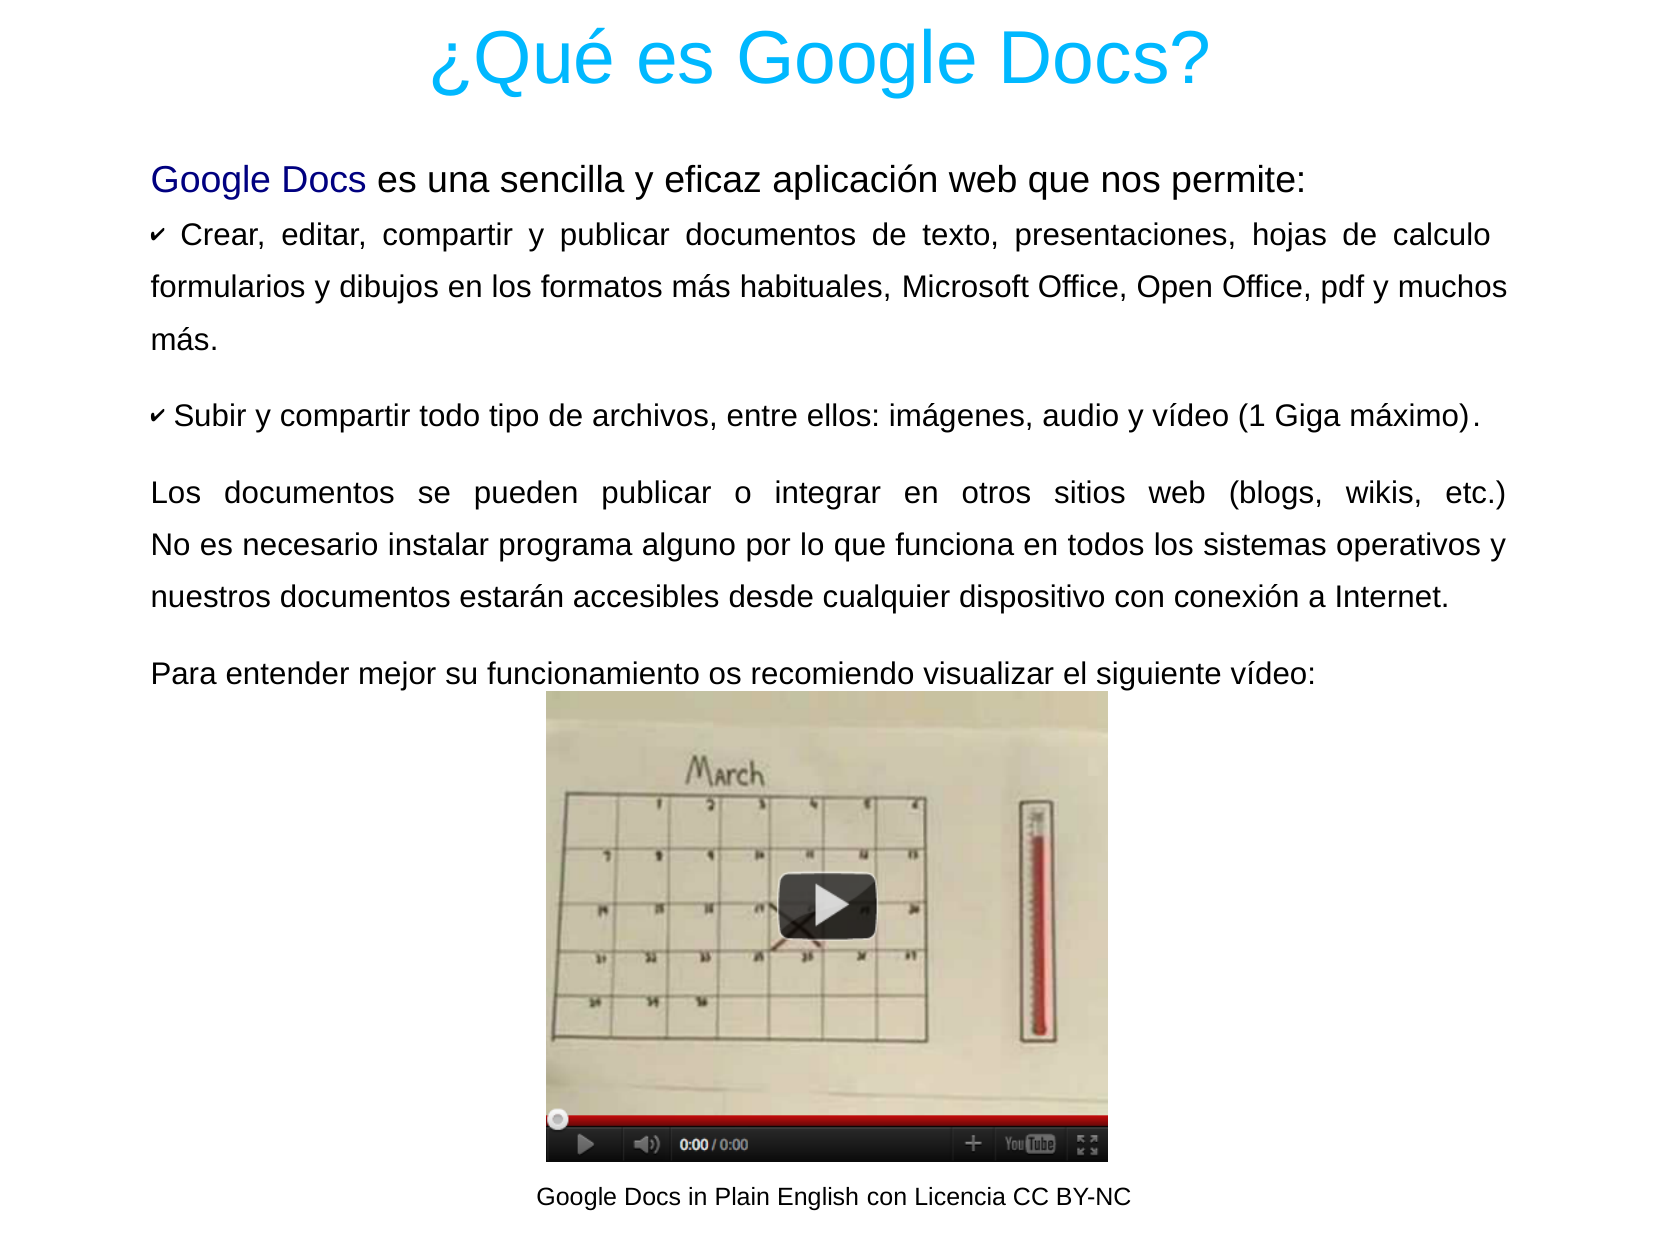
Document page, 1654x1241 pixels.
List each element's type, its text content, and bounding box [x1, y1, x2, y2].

text_box Google Docs in Plain English con Licencia CC BY-NC [431, 1175, 1229, 1218]
text_box Google Docs es una sencilla y eficaz aplicación web que nos permite: Crear, editar, compartir y publicar documentos de texto, presentaciones, hojas de calculo formularios y dibujos en los formatos más habituales, Microsoft Office, Open Office, pdf y muchos más. Subir y compartir todo tipo de archivos, entre ellos: imágenes, audio y vídeo (1 Giga máximo). Los documentos se pueden publicar o integrar en otros sitios web (blogs, wikis, etc.) No es necesario instalar programa alguno por lo que funciona en todos los sistemas operativos y nuestros documentos estarán accesibles desde cualquier dispositivo con conexión a Internet. Para entender mejor su funcionamiento os recomiendo visualizar el siguiente vídeo: [135, 129, 1524, 703]
picture [546, 691, 1108, 1162]
title ¿Qué es Google Docs? [75, 0, 1565, 115]
